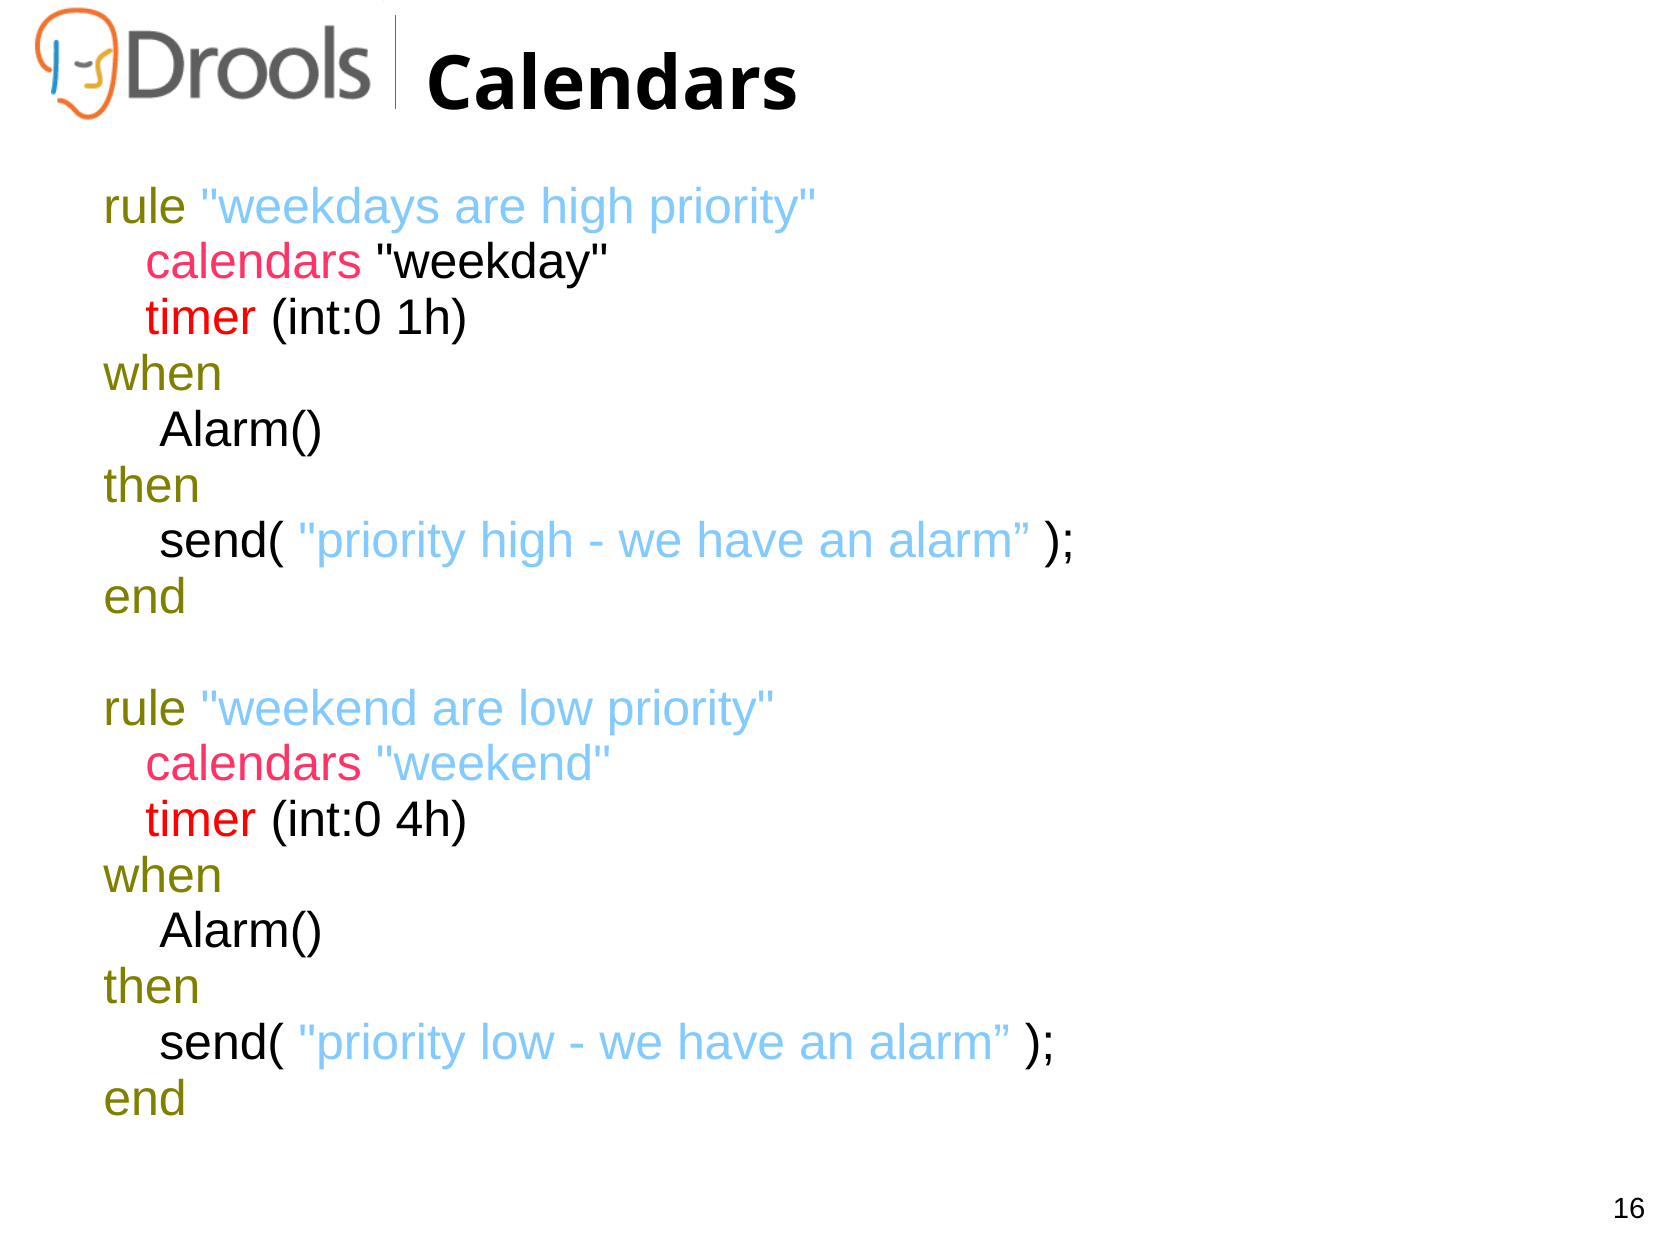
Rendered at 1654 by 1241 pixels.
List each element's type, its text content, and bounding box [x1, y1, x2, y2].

picture [29, 0, 384, 126]
text_box rule "weekdays are high priority" calendars "weekday" timer (int:0 1h) when Alarm() then send( "priority high - we have an alarm” ); end rule "weekend are low priority" calendars "weekend" timer (int:0 4h) when Alarm() then send( "priority low - we have an alarm” ); end [88, 170, 1090, 1134]
title Calendars [410, 17, 1640, 139]
